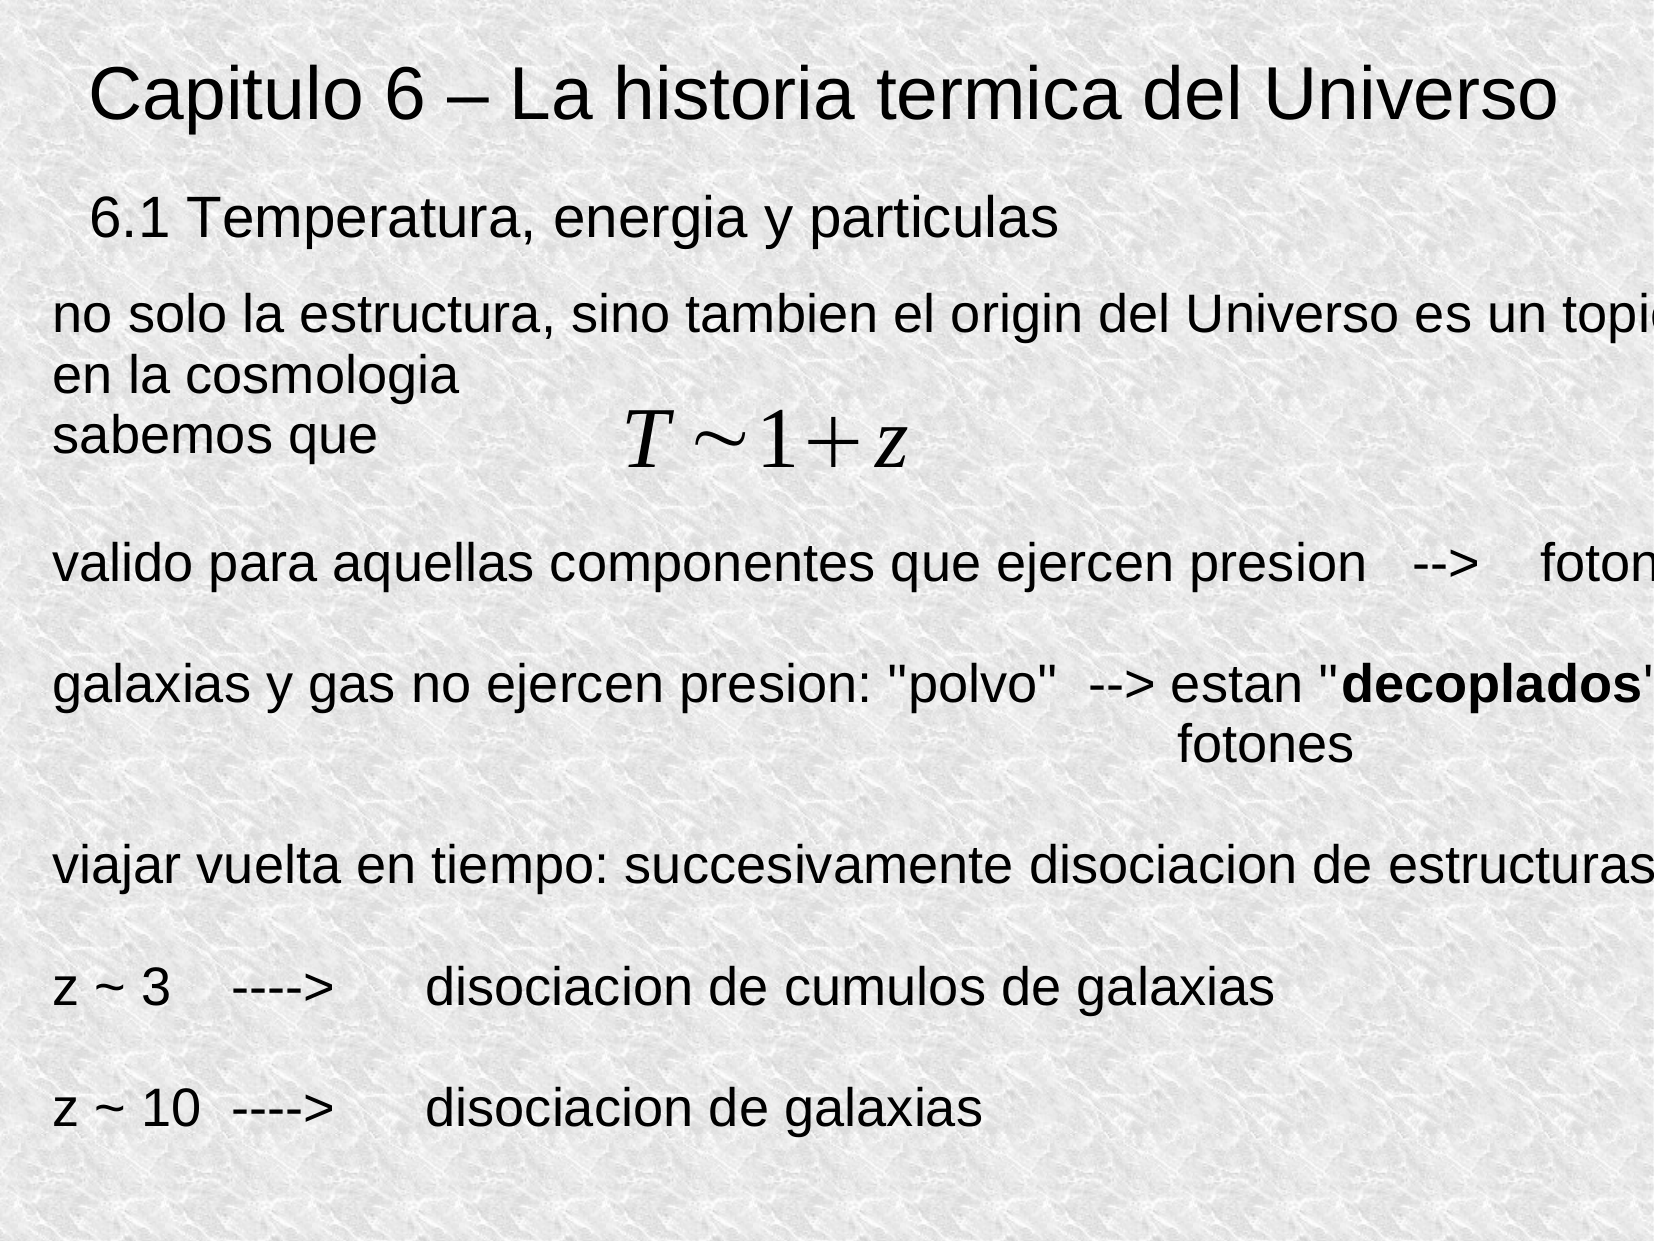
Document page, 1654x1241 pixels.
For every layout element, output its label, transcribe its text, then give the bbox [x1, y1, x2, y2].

chart [600, 391, 932, 488]
text_box Capitulo 6 – La historia termica del Universo [73, 44, 1463, 151]
picture [0, 0, 1654, 1241]
text_box no solo la estructura, sino tambien el origin del Universo es un topico en la cosmologia sabemos que [37, 276, 1576, 488]
text_box 6.1 Temperatura, energia y particulas [74, 177, 976, 263]
text_box valido para aquellas componentes que ejercen presion --> fotones galaxias y gas no ejercen presion: ''polvo'' --> estan ''decoplados'' de los fotones viajar vuelta en tiempo: succesivamente disociacion de estructuras z ~ 3 ----> disociacion de cumulos de galaxias z ~ 10 ----> disociacion de galaxias [37, 525, 1654, 1201]
